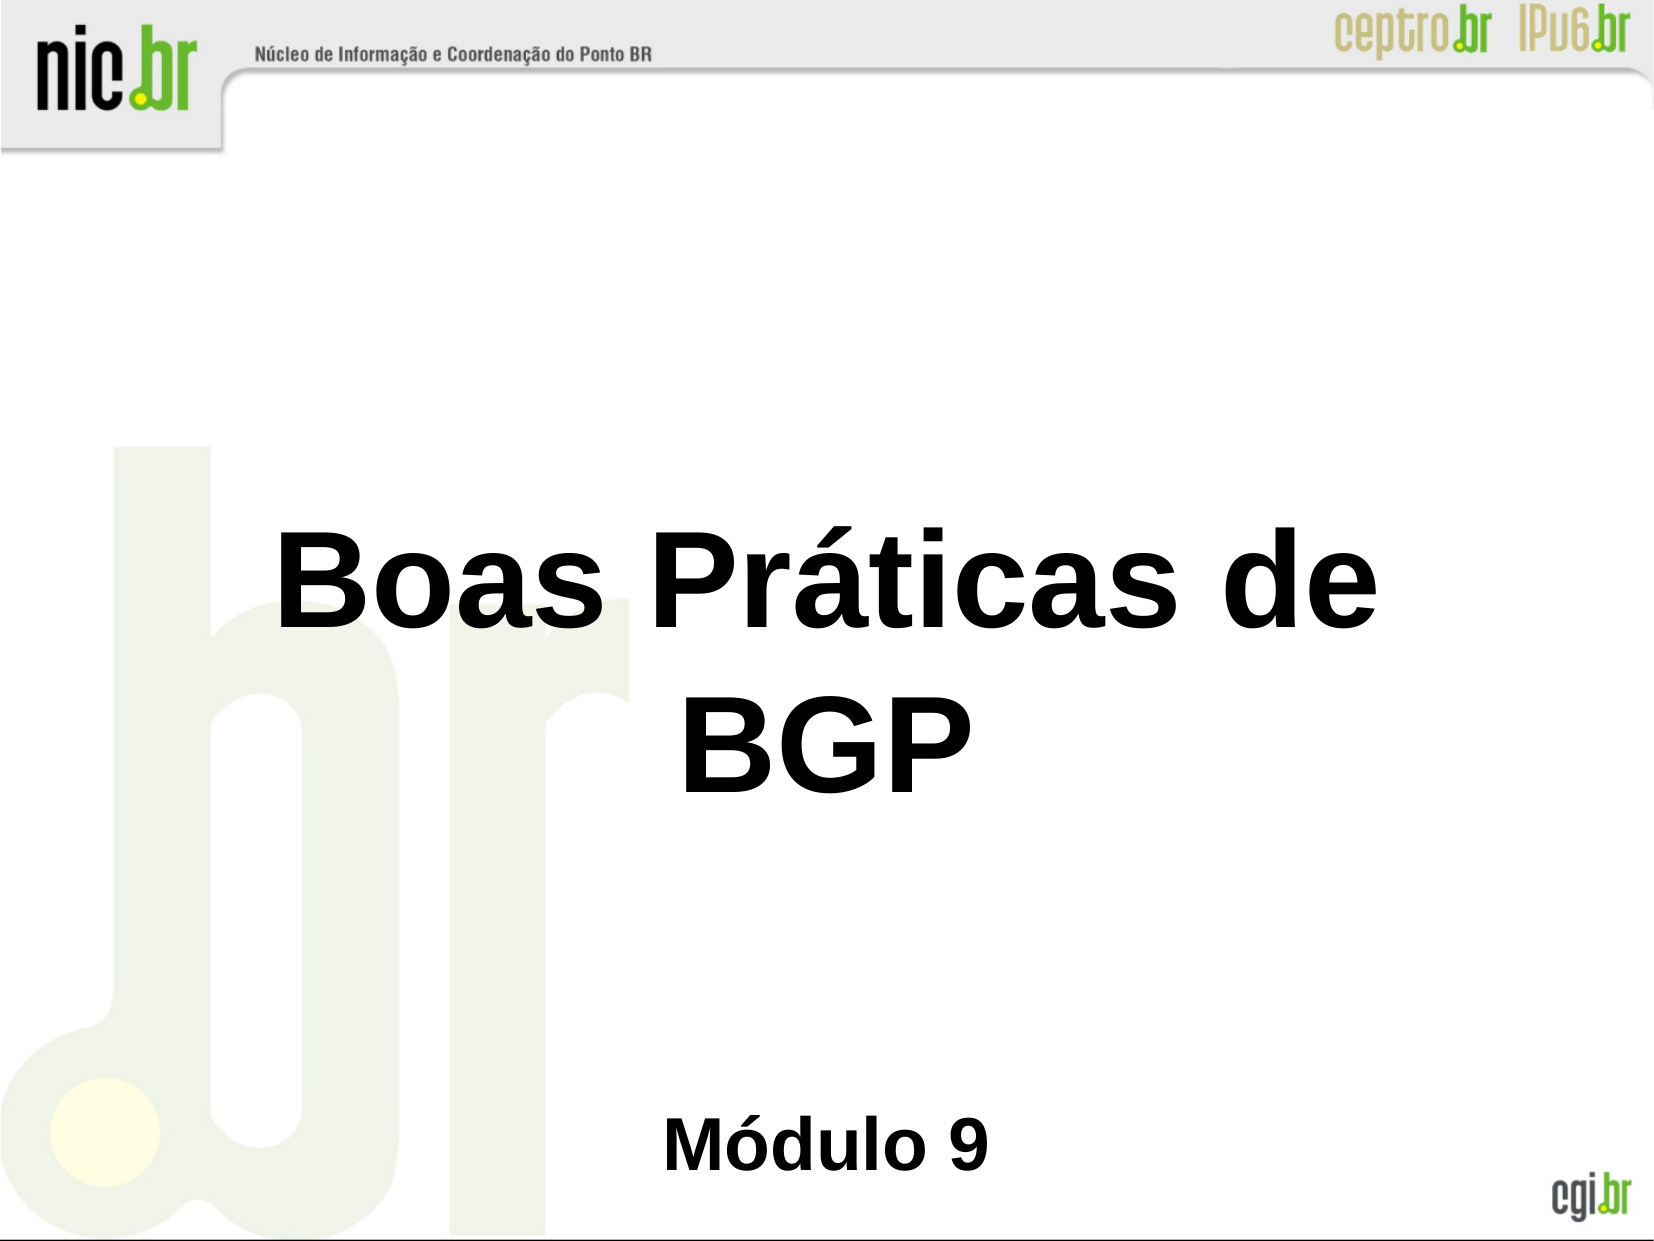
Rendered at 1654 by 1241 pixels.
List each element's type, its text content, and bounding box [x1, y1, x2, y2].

text_box Boas Práticas de BGP [118, 206, 1536, 1082]
picture [0, 0, 1654, 1241]
text_box Módulo 9 [73, 1082, 1580, 1181]
